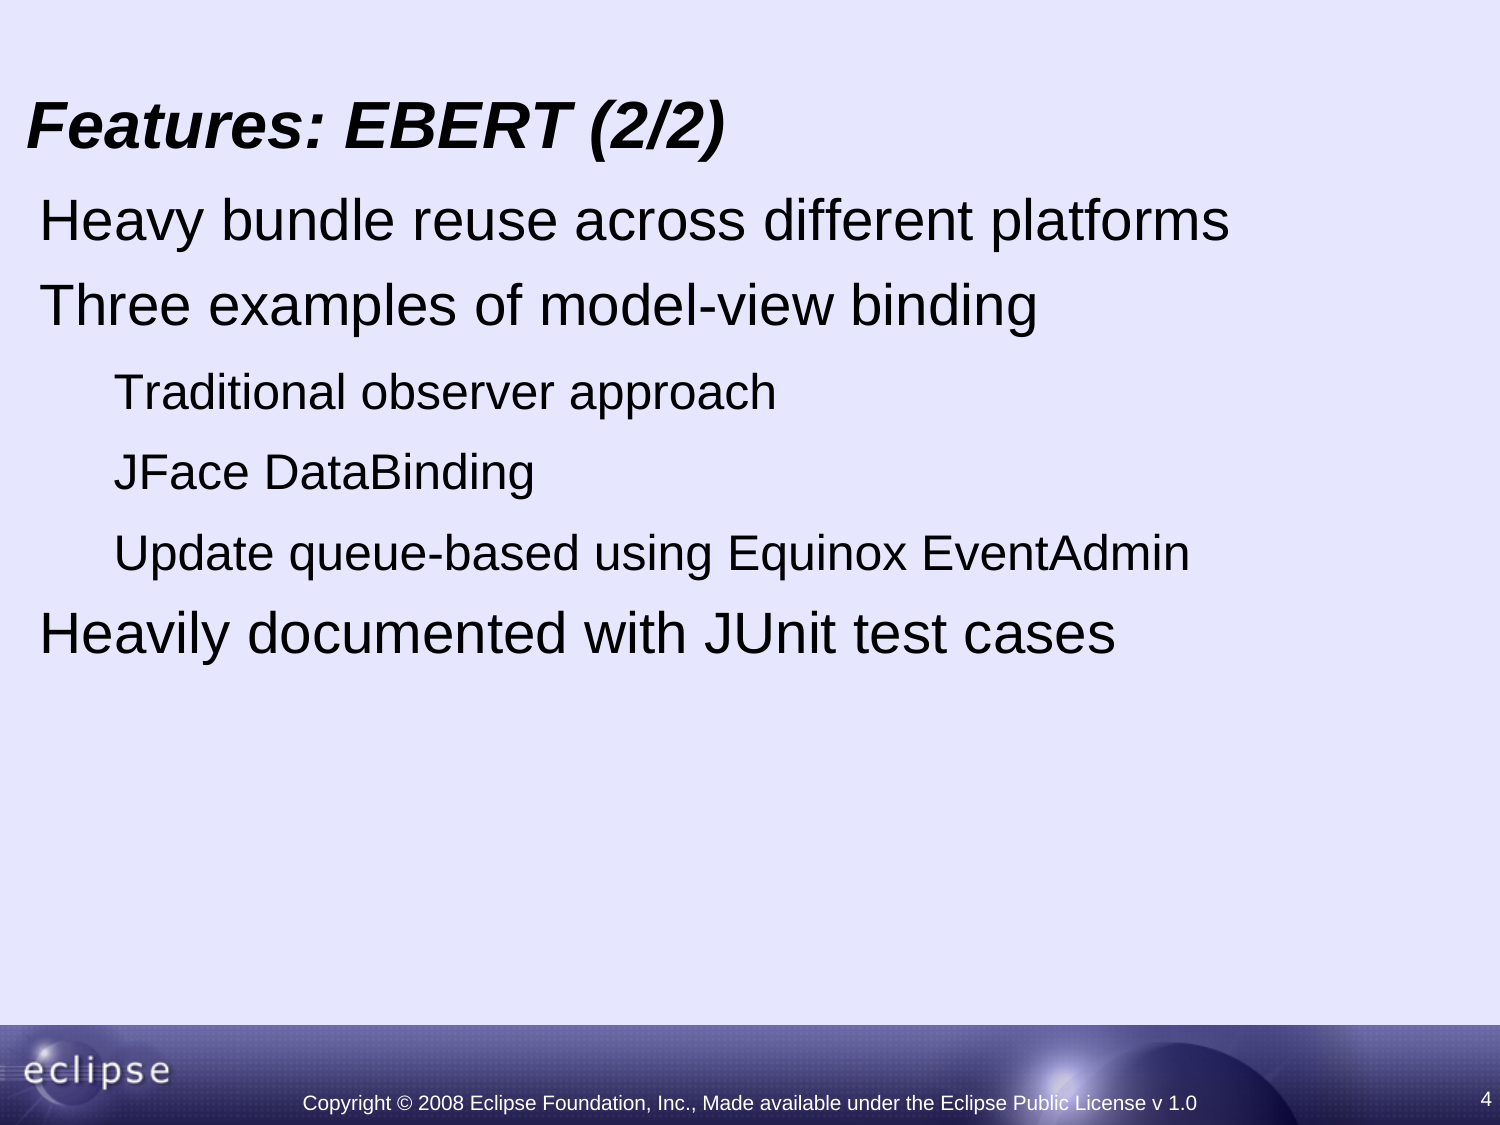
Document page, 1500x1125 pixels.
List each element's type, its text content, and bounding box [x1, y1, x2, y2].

title Features: EBERT (2/2) [26, 77, 1474, 179]
list Heavy bundle reuse across different platforms Three examples of model-view binding Traditional observer approach JFace DataBinding Update queue-based using Equinox EventAdmin Heavily documented with JUnit test cases [37, 187, 1463, 1006]
picture [0, 1025, 1500, 1125]
